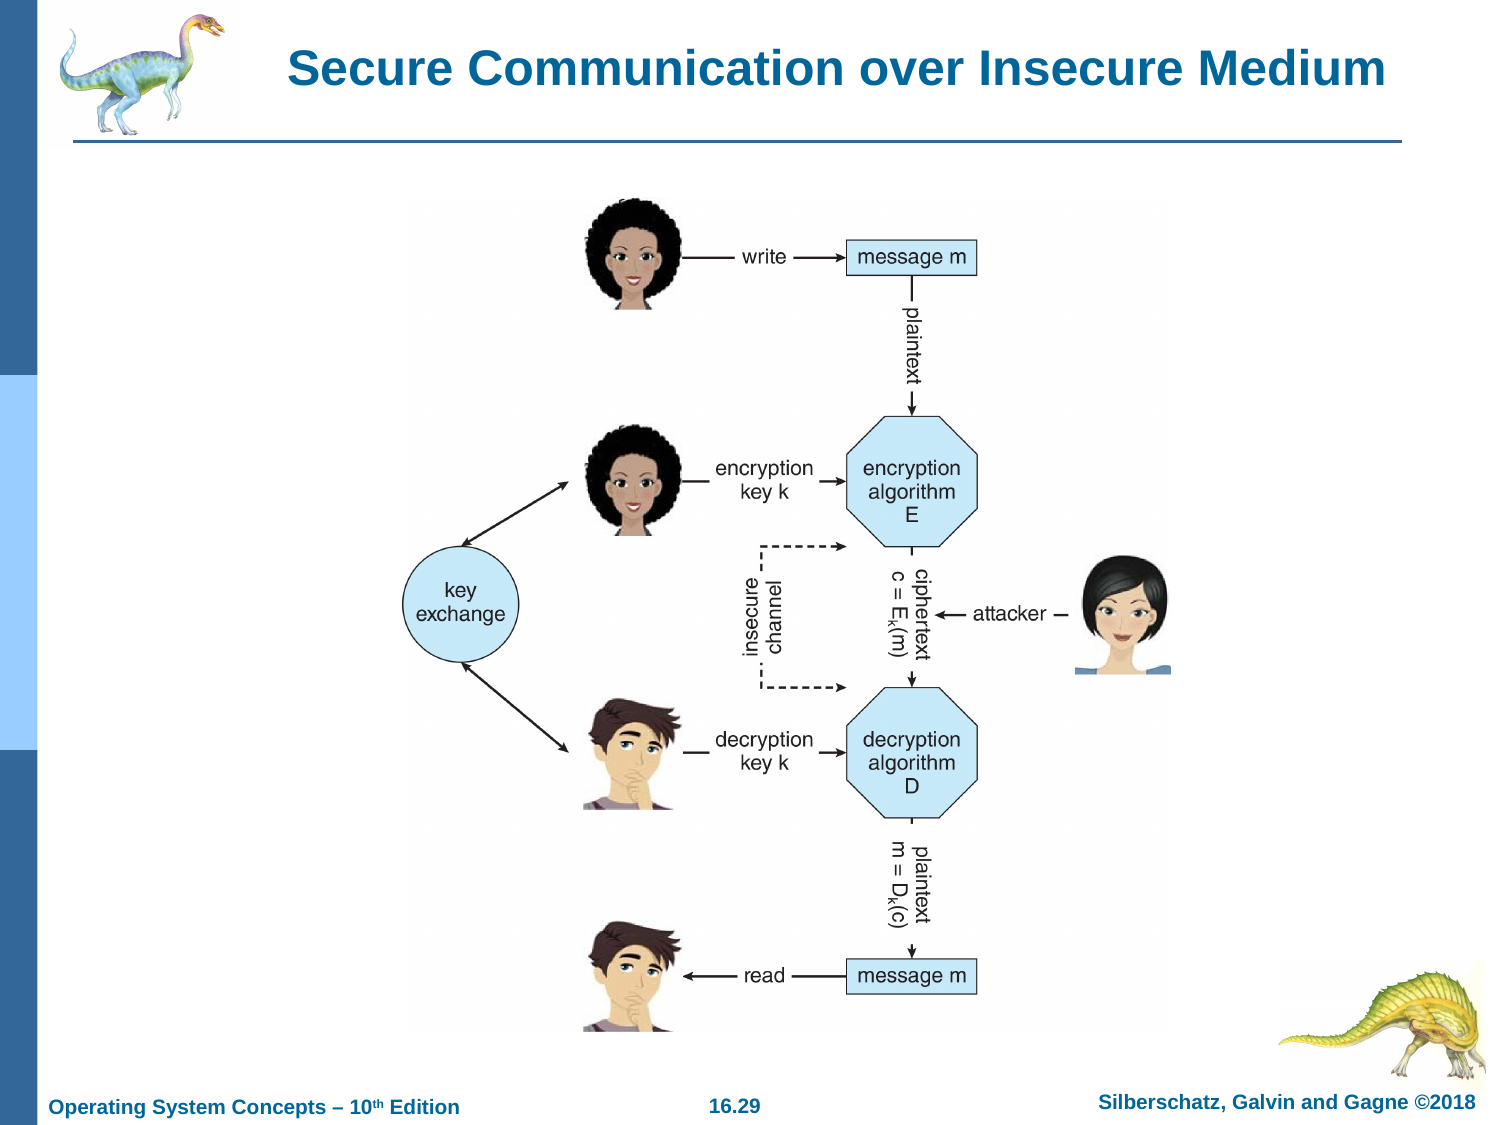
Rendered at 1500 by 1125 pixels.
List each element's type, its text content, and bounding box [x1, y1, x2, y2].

picture [1275, 959, 1486, 1090]
picture [402, 197, 1171, 1033]
picture [1415, 1094, 1423, 1099]
picture [46, 0, 243, 149]
title Secure Communication over Insecure Medium [176, 29, 1498, 103]
